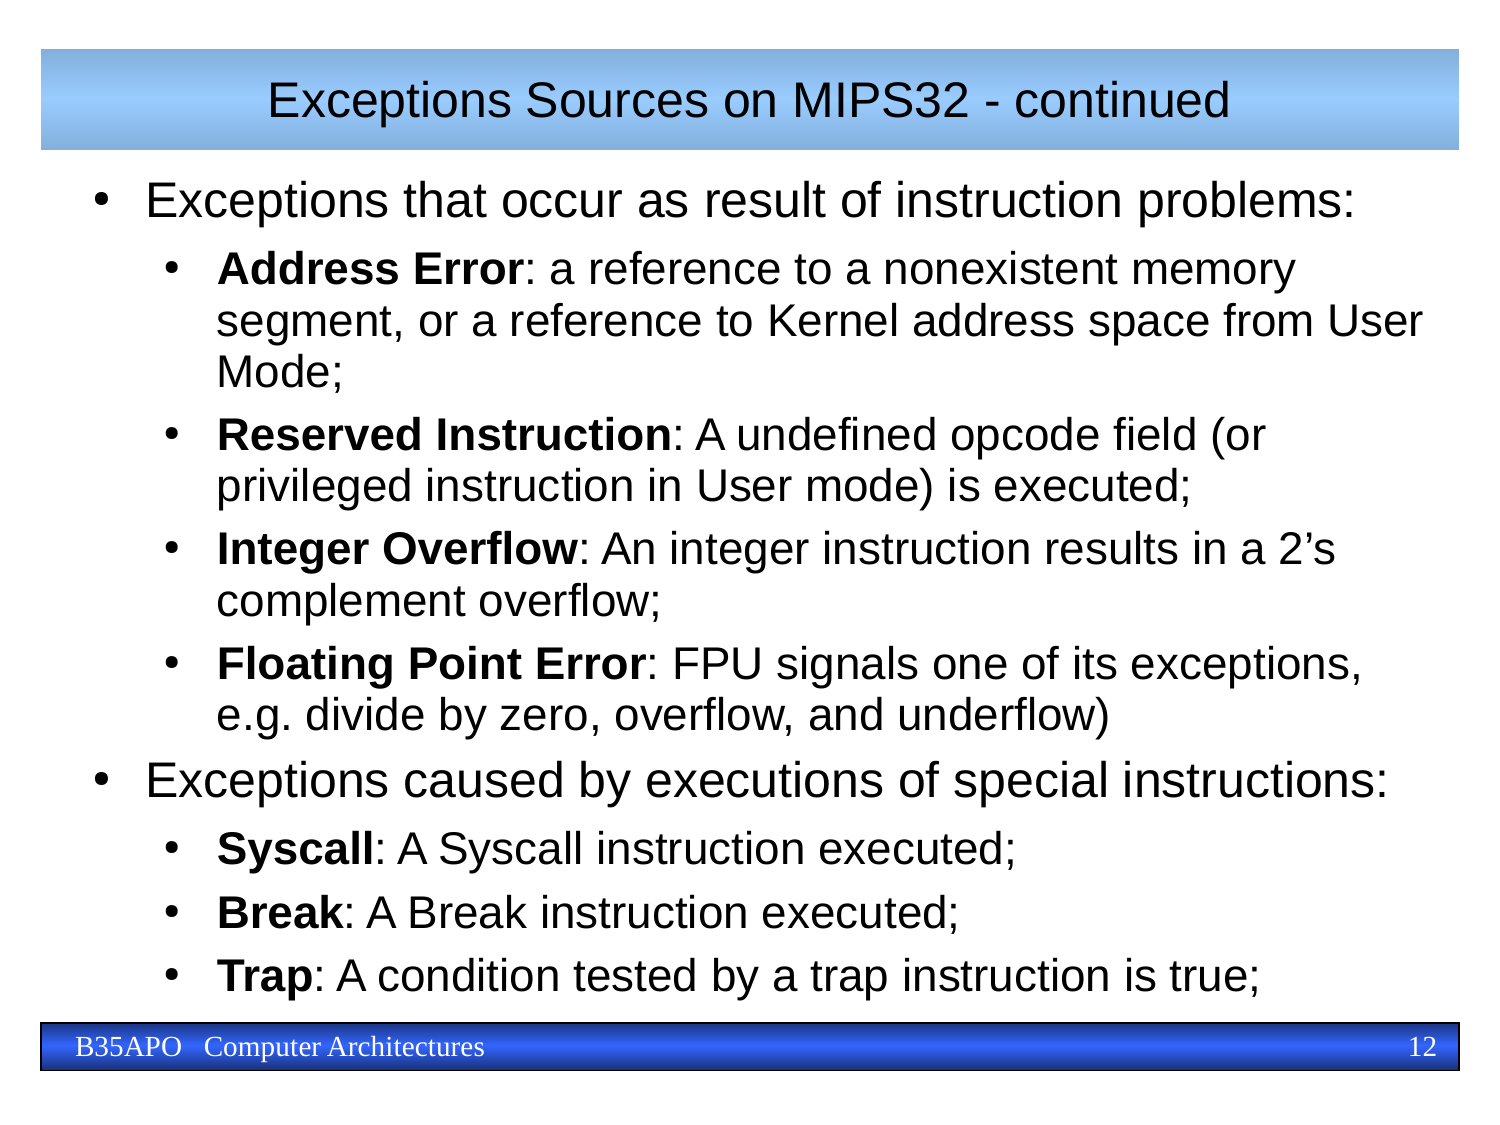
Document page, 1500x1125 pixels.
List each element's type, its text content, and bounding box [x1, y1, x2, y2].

list Exceptions that occur as result of instruction problems: Address Error: a reference to a nonexistent memory segment, or a reference to Kernel address space from User Mode; Reserved Instruction: A undefined opcode field (or privileged instruction in User mode) is executed; Integer Overflow: An integer instruction results in a 2’s complement overflow; Floating Point Error: FPU signals one of its exceptions, e.g. divide by zero, overflow, and underflow) Exceptions caused by executions of special instructions: Syscall: A Syscall instruction executed; Break: A Break instruction executed; Trap: A condition tested by a trap instruction is true; [75, 172, 1426, 1013]
title Exceptions Sources on MIPS32 - continued [41, 49, 1459, 150]
